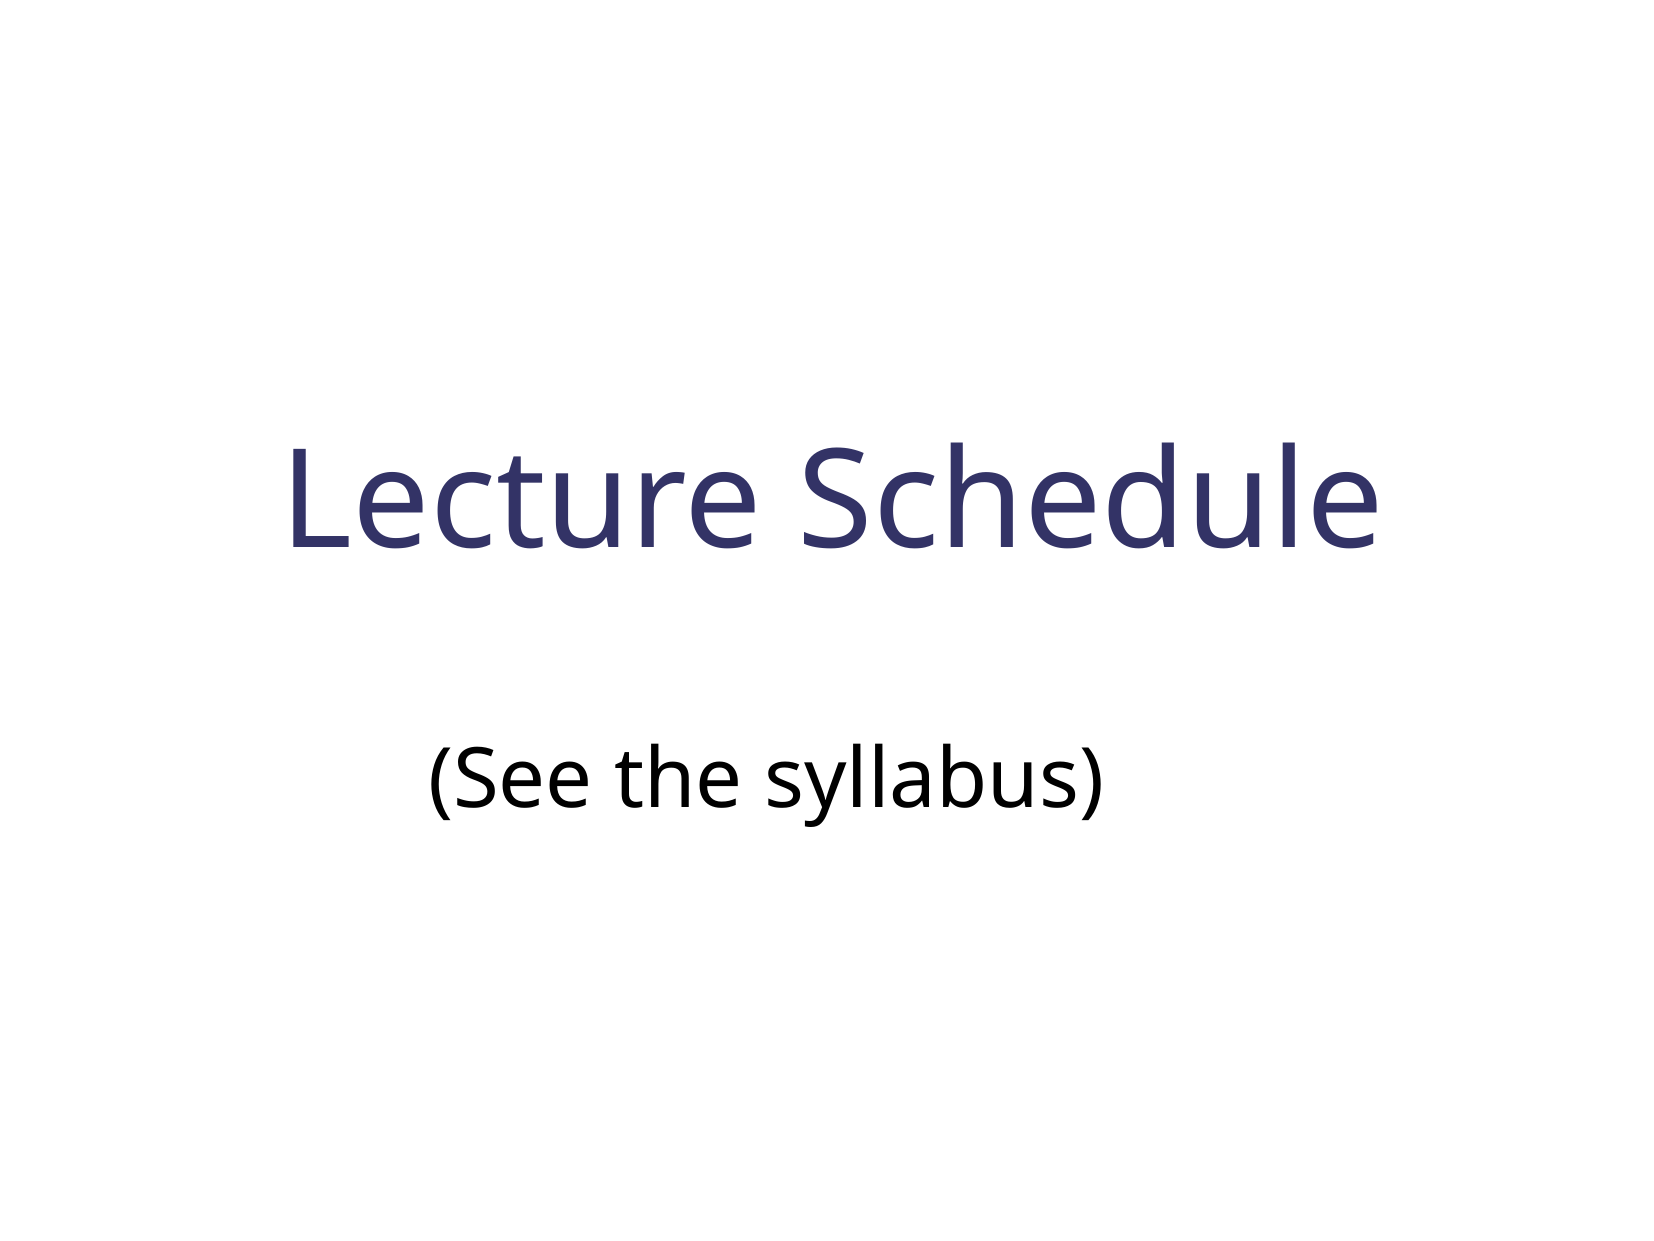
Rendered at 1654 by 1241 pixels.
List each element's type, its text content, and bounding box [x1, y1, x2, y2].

text_box (See the syllabus) [413, 710, 1204, 827]
title Lecture Schedule [88, 398, 1577, 591]
